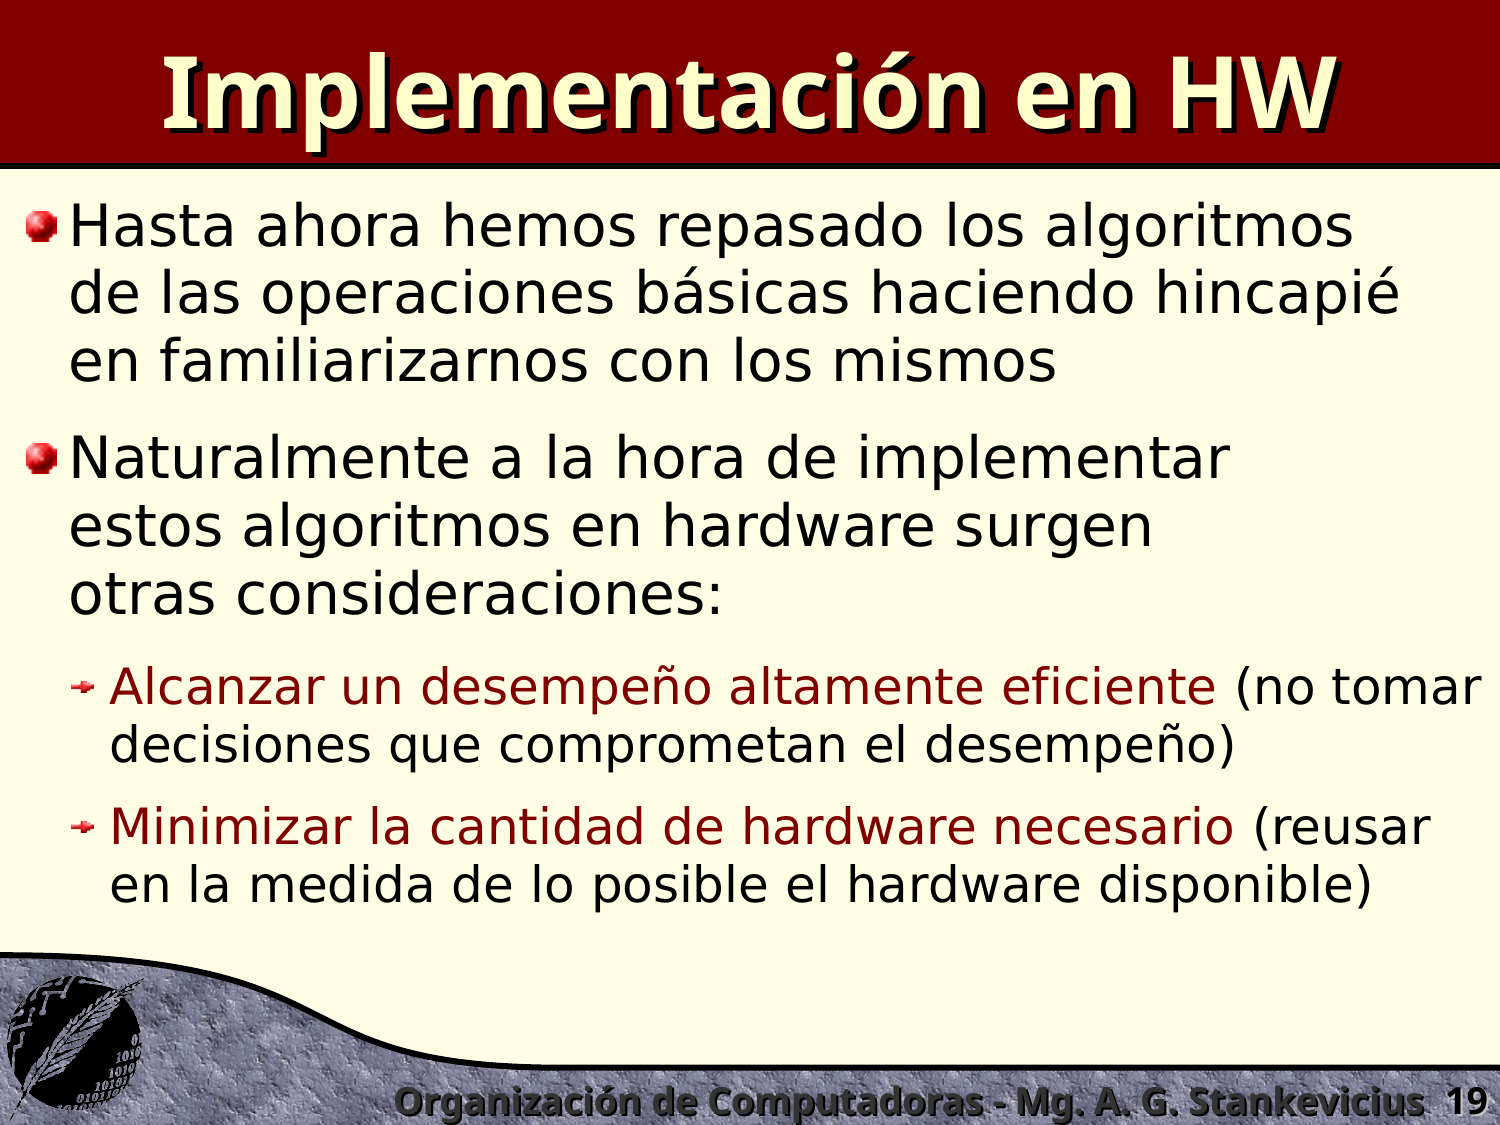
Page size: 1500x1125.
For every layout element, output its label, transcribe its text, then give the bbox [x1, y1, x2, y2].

picture [802, 1100, 806, 1110]
title Implementación en HW [15, 5, 1485, 160]
picture [448, 1100, 455, 1110]
picture [0, 959, 1500, 1125]
list Hasta ahora hemos repasado los algoritmos de las operaciones básicas haciendo hincapié en familiarizarnos con los mismos Naturalmente a la hora de implementar estos algoritmos en hardware surgen otras consideraciones: Alcanzar un desempeño altamente eficiente (no tomar decisiones que comprometan el desempeño) Minimizar la cantidad de hardware necesario (reusar en la medida de lo posible el hardware disponible) [11, 192, 1486, 935]
picture [1058, 1100, 1065, 1110]
